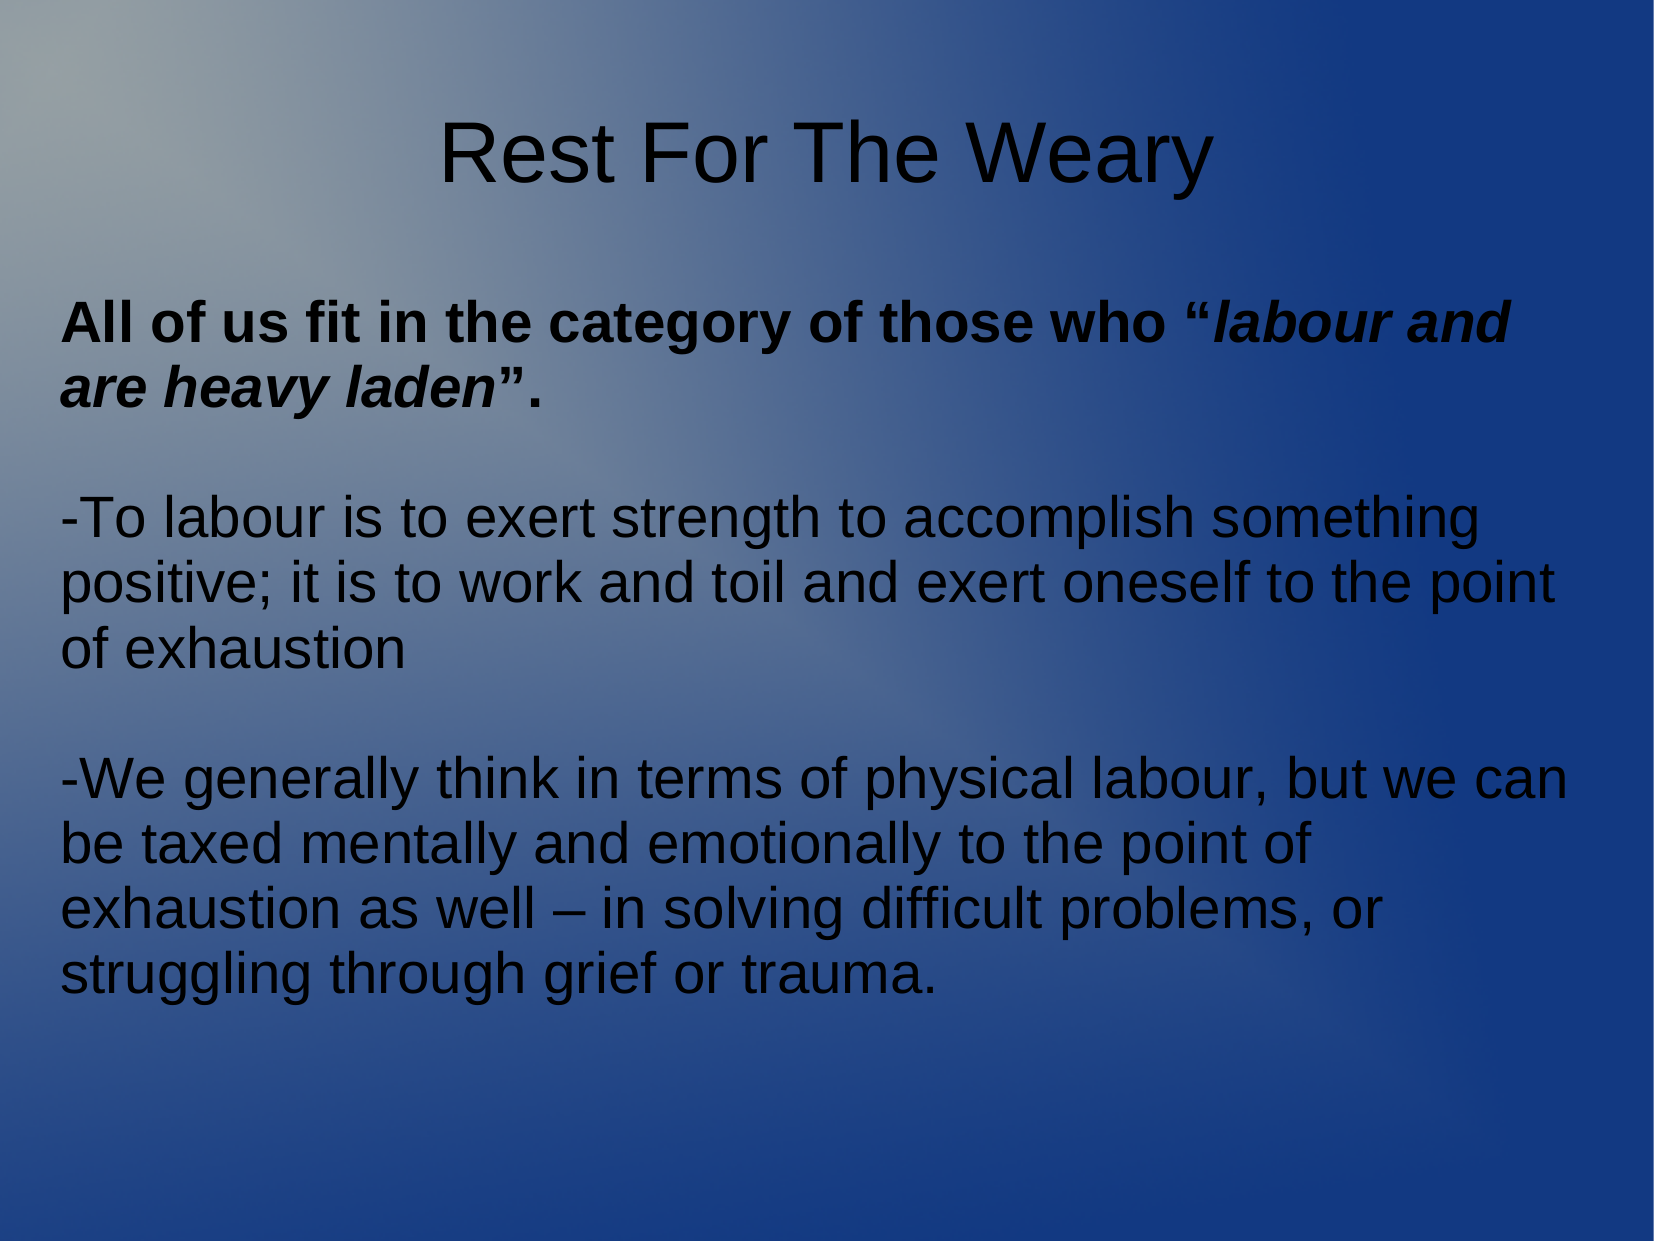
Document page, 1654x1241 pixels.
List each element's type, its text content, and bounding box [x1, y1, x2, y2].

title Rest For The Weary [82, 49, 1571, 257]
picture [0, 0, 1654, 1241]
subtitle All of us fit in the category of those who “labour and are heavy laden”. -To labour is to exert strength to accomplish something positive; it is to work and toil and exert oneself to the point of exhaustion -We generally think in terms of physical labour, but we can be taxed mentally and emotionally to the point of exhaustion as well – in solving difficult problems, or struggling through grief or trauma. [60, 290, 1571, 1141]
